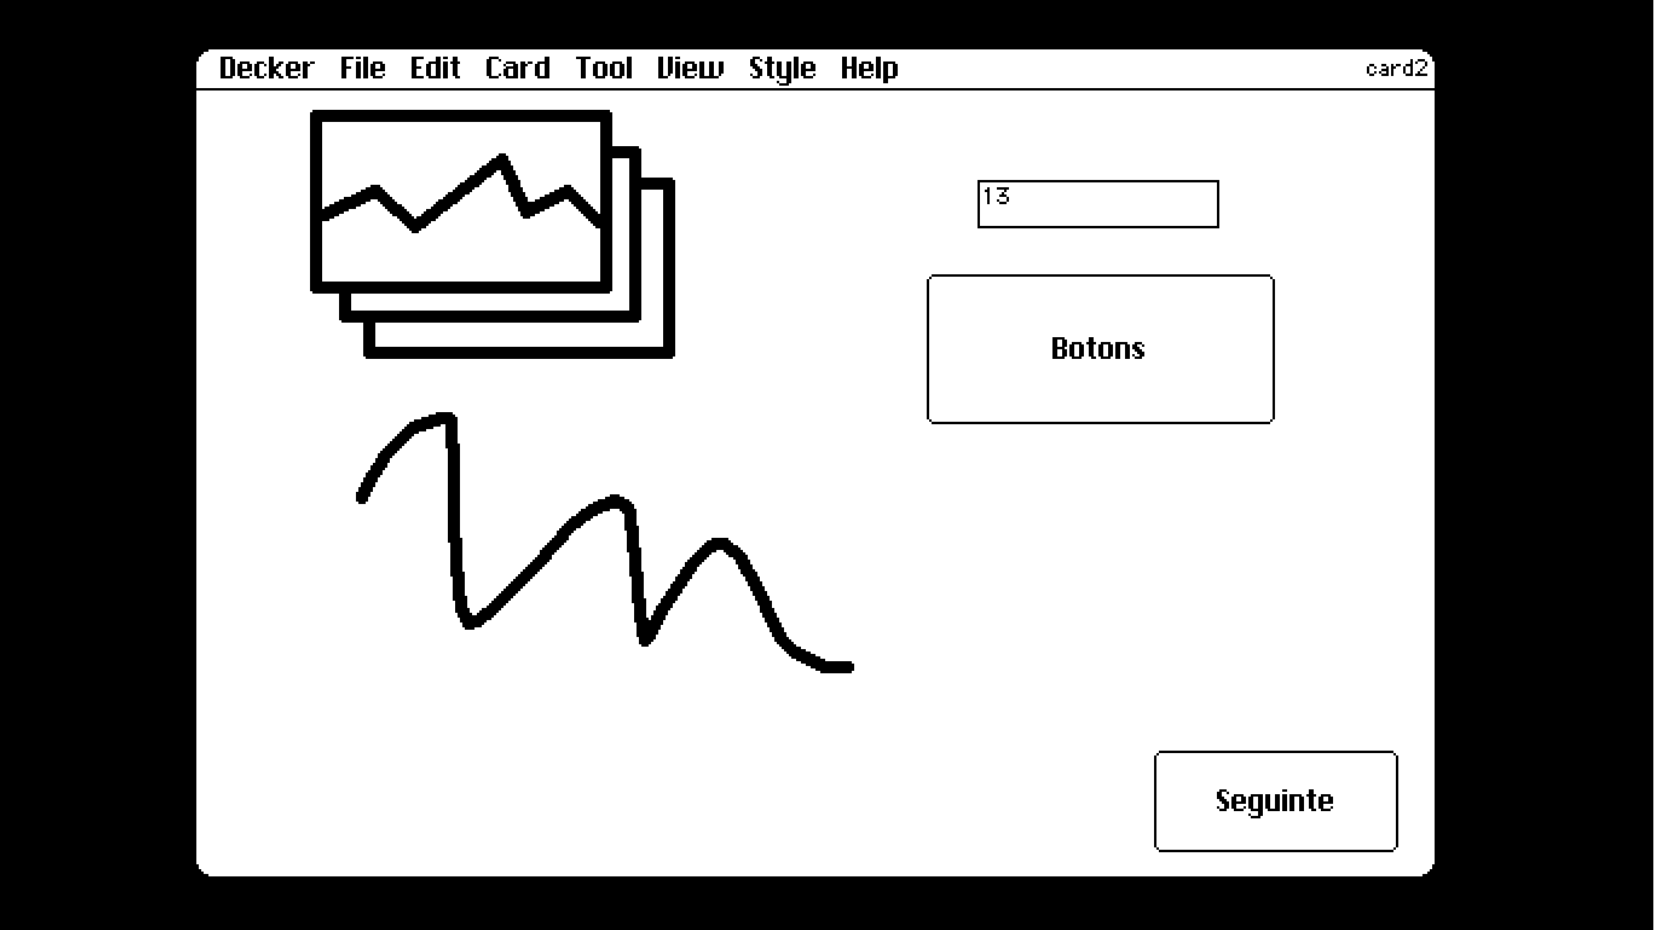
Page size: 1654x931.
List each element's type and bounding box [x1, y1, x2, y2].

picture [188, 35, 1448, 891]
